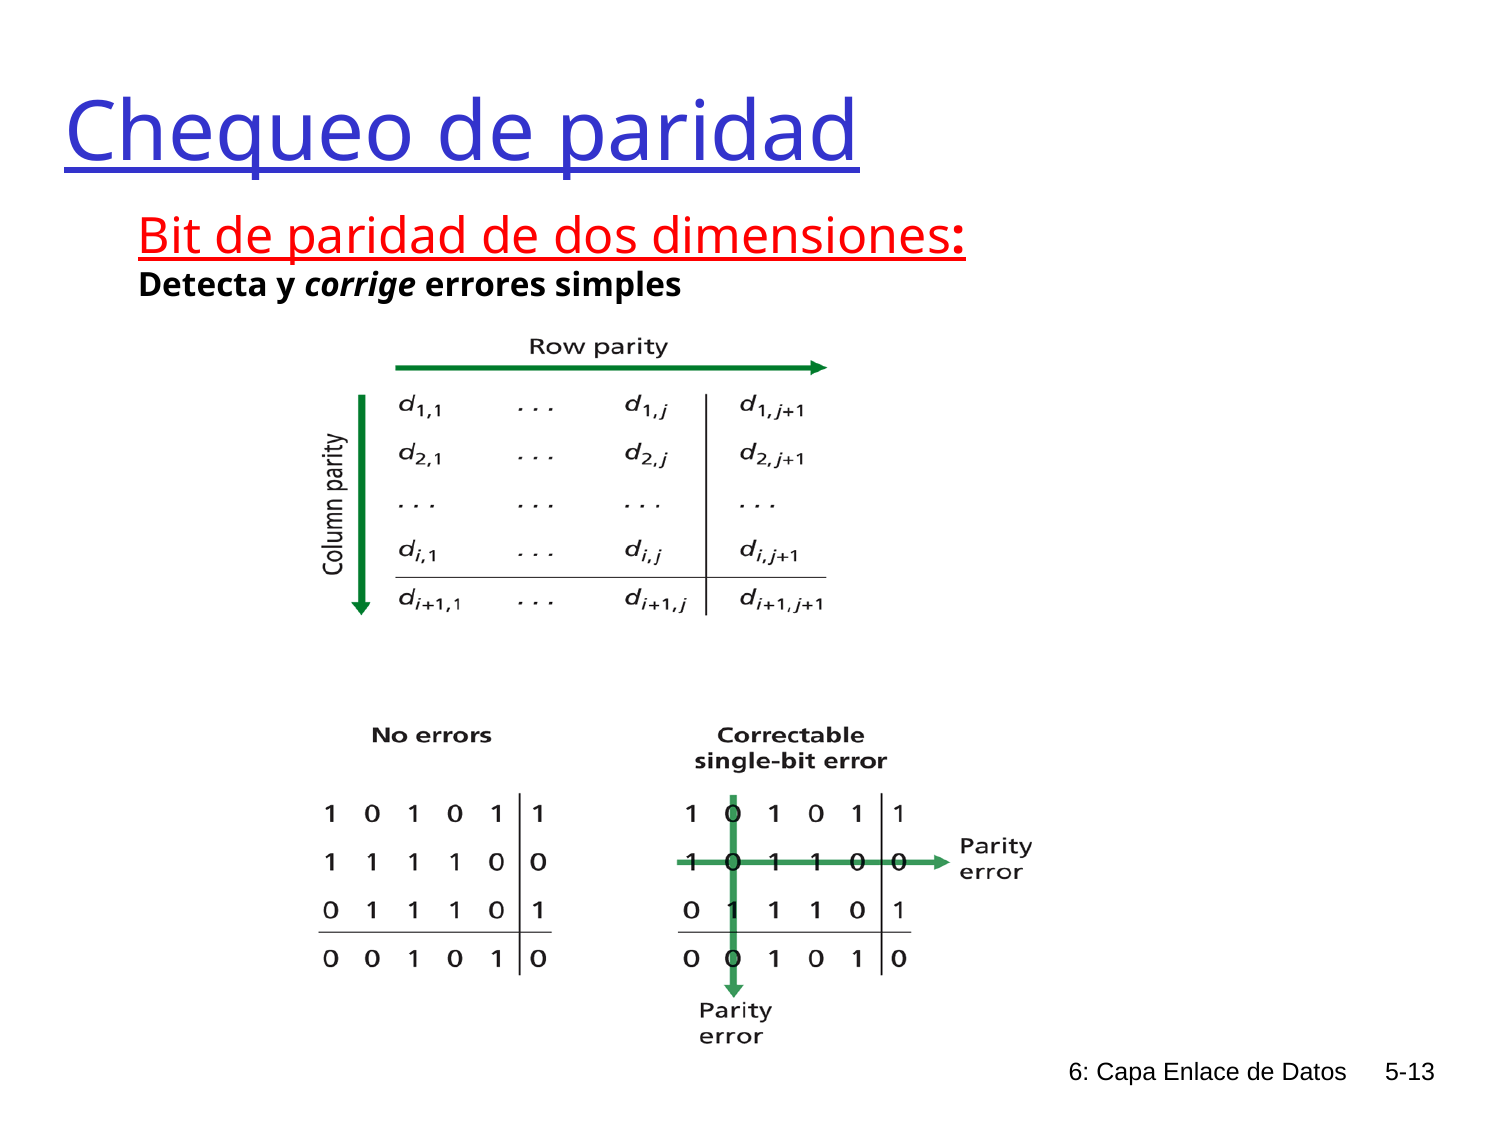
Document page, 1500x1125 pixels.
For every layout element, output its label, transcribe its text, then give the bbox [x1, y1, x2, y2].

picture [281, 337, 1032, 1051]
title Chequeo de paridad [49, 59, 925, 198]
text_box Bit de paridad de dos dimensiones: Detecta y corrige errores simples [123, 195, 981, 311]
